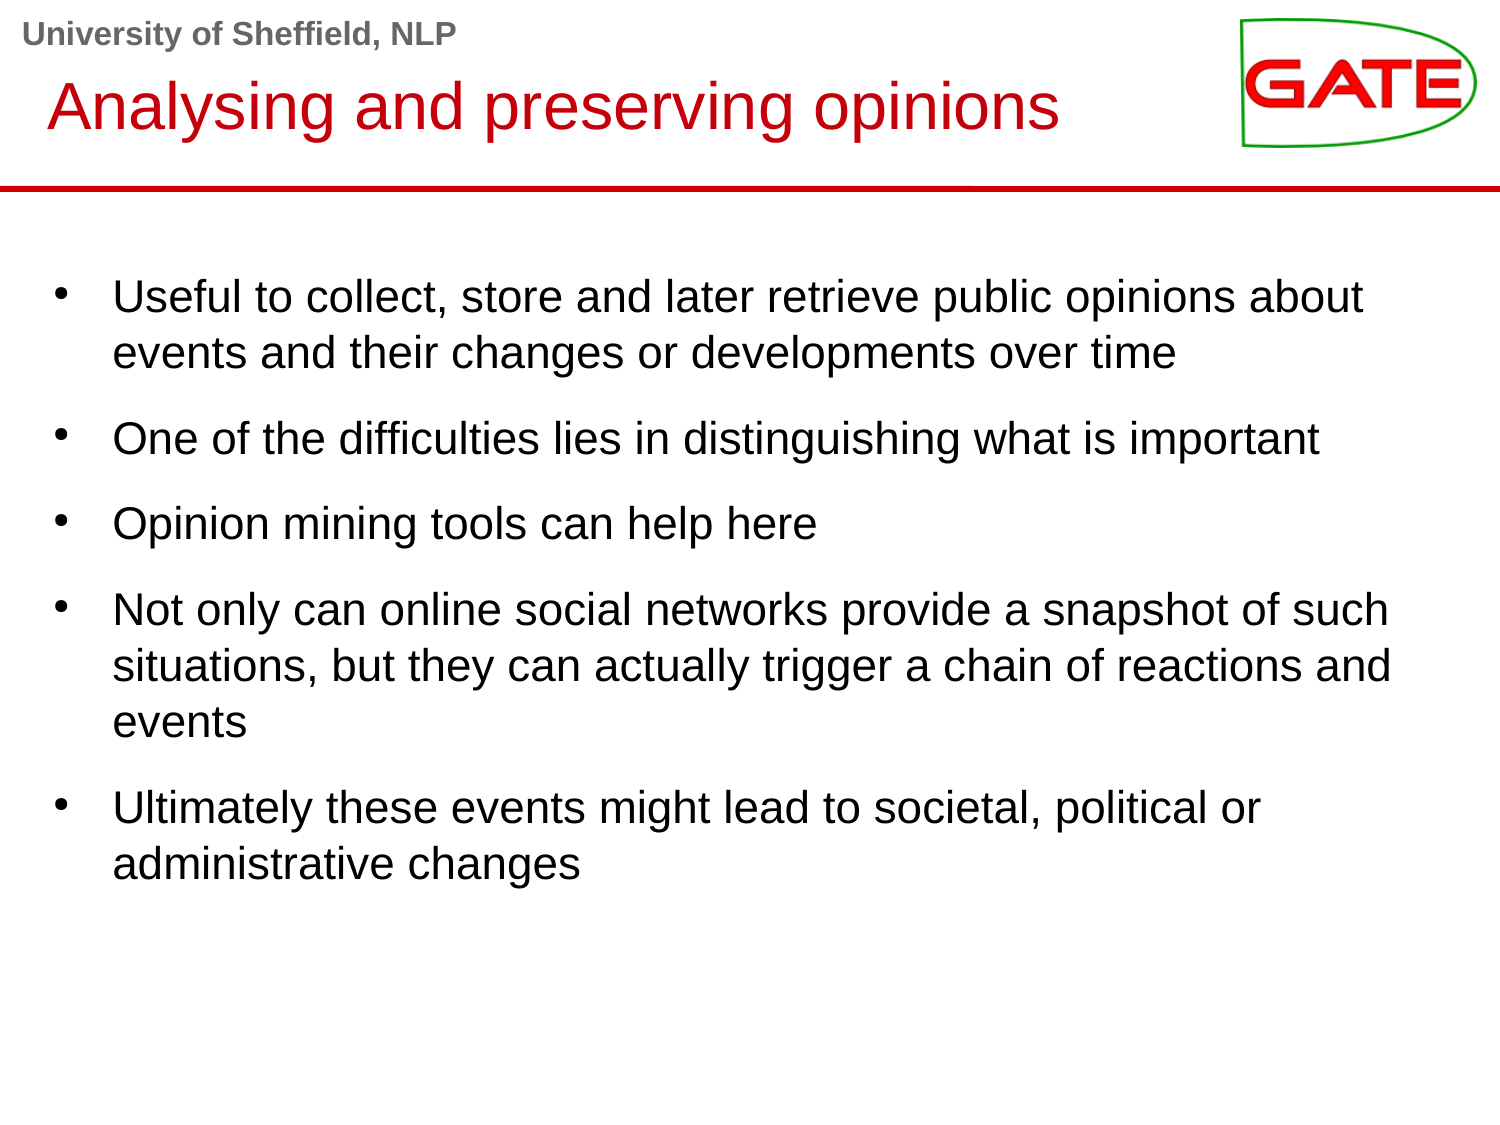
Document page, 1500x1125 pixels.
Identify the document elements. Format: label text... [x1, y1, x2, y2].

list Useful to collect, store and later retrieve public opinions about events and their changes or developments over time One of the difficulties lies in distinguishing what is important Opinion mining tools can help here Not only can online social networks provide a snapshot of such situations, but they can actually trigger a chain of reactions and events Ultimately these events might lead to societal, political or administrative changes [53, 265, 1500, 1025]
picture [1240, 18, 1477, 148]
title Analysing and preserving opinions [47, 47, 1267, 168]
